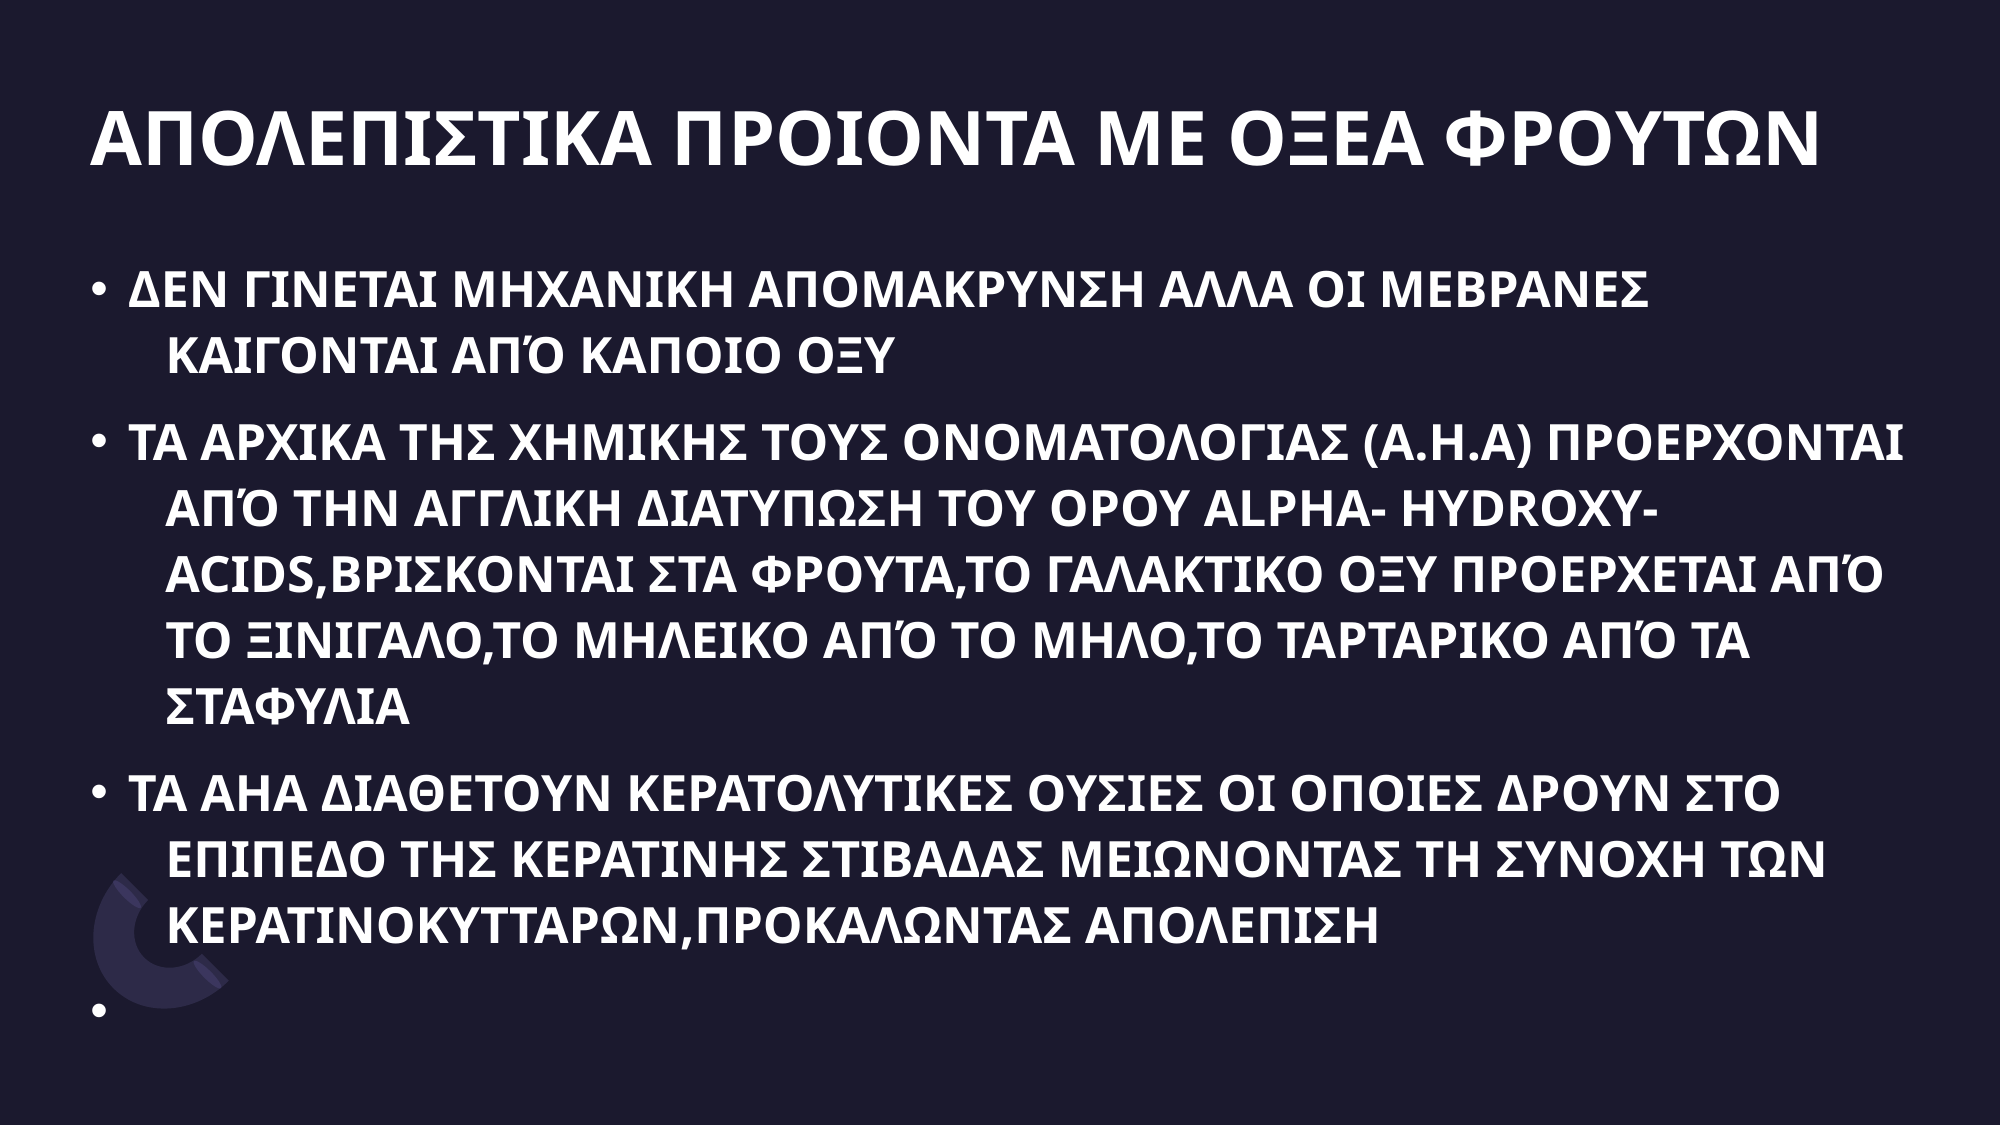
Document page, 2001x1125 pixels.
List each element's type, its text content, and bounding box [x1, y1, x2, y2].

list ΔΕΝ ΓΙΝΕΤΑΙ ΜΗΧΑΝΙΚΗ ΑΠΟΜΑΚΡΥΝΣΗ ΑΛΛΑ ΟΙ ΜΕΒΡΑΝΕΣ ΚΑΙΓΟΝΤΑΙ ΑΠΌ ΚΑΠΟΙΟ ΟΞΥ ΤΑ ΑΡΧΙΚΑ ΤΗΣ ΧΗΜΙΚΗΣ ΤΟΥΣ ΟΝΟΜΑΤΟΛΟΓΙΑΣ (A.H.A) ΠΡΟΕΡΧΟΝΤΑΙ ΑΠΌ ΤΗΝ ΑΓΓΛΙΚΗ ΔΙΑΤΥΠΩΣΗ ΤΟΥ ΟΡΟΥ ALPHA- HYDROXY-ACIDS,ΒΡΙΣΚΟΝΤΑΙ ΣΤΑ ΦΡΟΥΤΑ,ΤΟ ΓΑΛΑΚΤΙΚΟ ΟΞΥ ΠΡΟΕΡΧΕΤΑΙ ΑΠΌ ΤΟ ΞΙΝΙΓΑΛΟ,ΤΟ ΜΗΛΕΙΚΟ ΑΠΌ ΤΟ ΜΗΛΟ,ΤΟ ΤΑΡΤΑΡΙΚΟ ΑΠΌ ΤΑ ΣΤΑΦΥΛΙΑ ΤΑ ΑΗΑ ΔΙΑΘΕΤΟΥΝ ΚΕΡΑΤΟΛΥΤΙΚΕΣ ΟΥΣΙΕΣ ΟΙ ΟΠΟΙΕΣ ΔΡΟΥΝ ΣΤΟ ΕΠΙΠΕΔΟ ΤΗΣ ΚΕΡΑΤΙΝΗΣ ΣΤΙΒΑΔΑΣ ΜΕΙΩΝΟΝΤΑΣ ΤΗ ΣΥΝΟΧΗ ΤΩΝ ΚΕΡΑΤΙΝΟΚΥΤΤΑΡΩΝ,ΠΡΟΚΑΛΩΝΤΑΣ ΑΠΟΛΕΠΙΣΗ [90, 251, 1910, 1000]
title ΑΠΟΛΕΠΙΣΤΙΚΑ ΠΡΟΙΟΝΤΑ ΜΕ ΟΞΕΑ ΦΡΟΥΤΩΝ [90, 90, 1910, 251]
